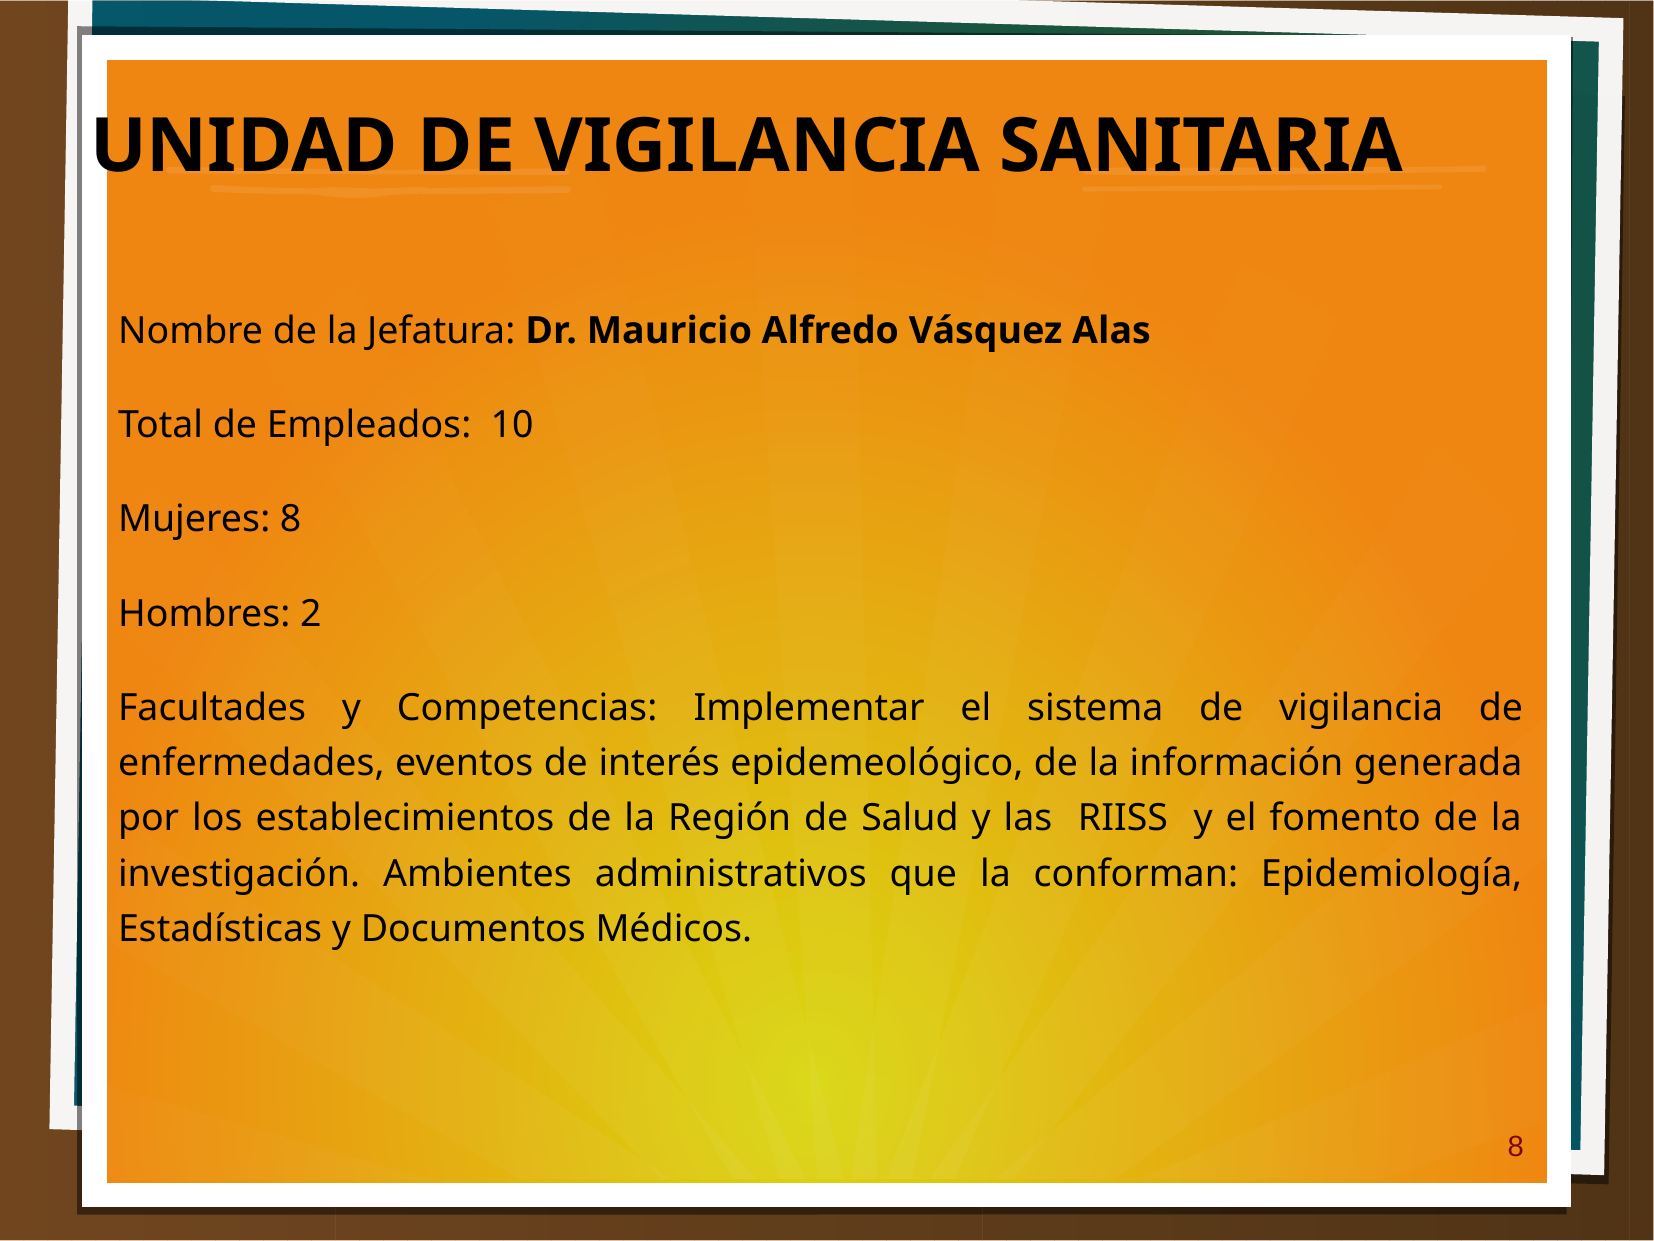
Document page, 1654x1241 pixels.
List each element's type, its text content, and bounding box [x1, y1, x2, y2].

text_box Nombre de la Jefatura: Dr. Mauricio Alfredo Vásquez Alas Total de Empleados: 10 Mujeres: 8 Hombres: 2 Facultades y Competencias: Implementar el sistema de vigilancia de enfermedades, eventos de interés epidemeológico, de la información generada por los establecimientos de la Región de Salud y las RIISS y el fomento de la investigación. Ambientes administrativos que la conforman: Epidemiología, Estadísticas y Documentos Médicos. [118, 299, 1524, 1019]
title UNIDAD DE VIGILANCIA SANITARIA [82, 30, 1412, 246]
